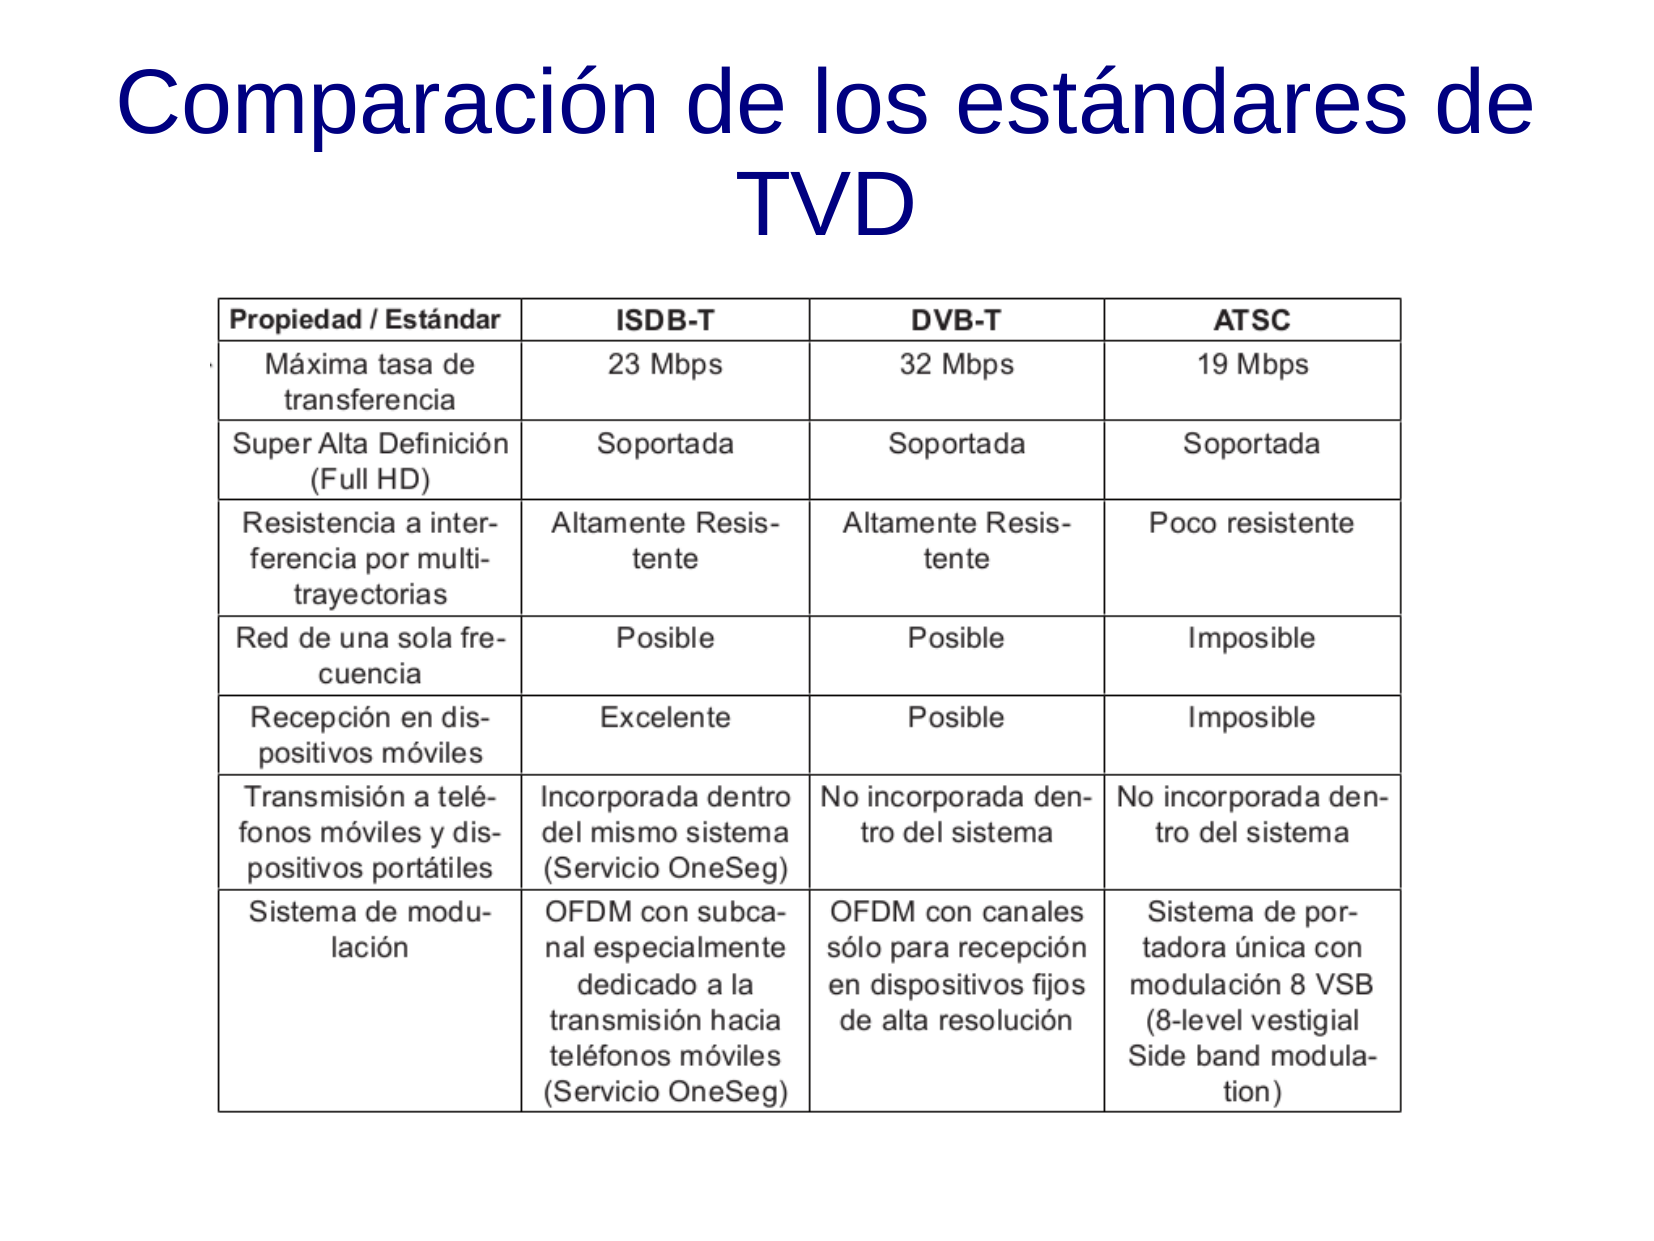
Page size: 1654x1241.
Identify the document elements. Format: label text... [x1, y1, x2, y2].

picture [210, 290, 1410, 1121]
title Comparación de los estándares de TVD [82, 49, 1571, 257]
